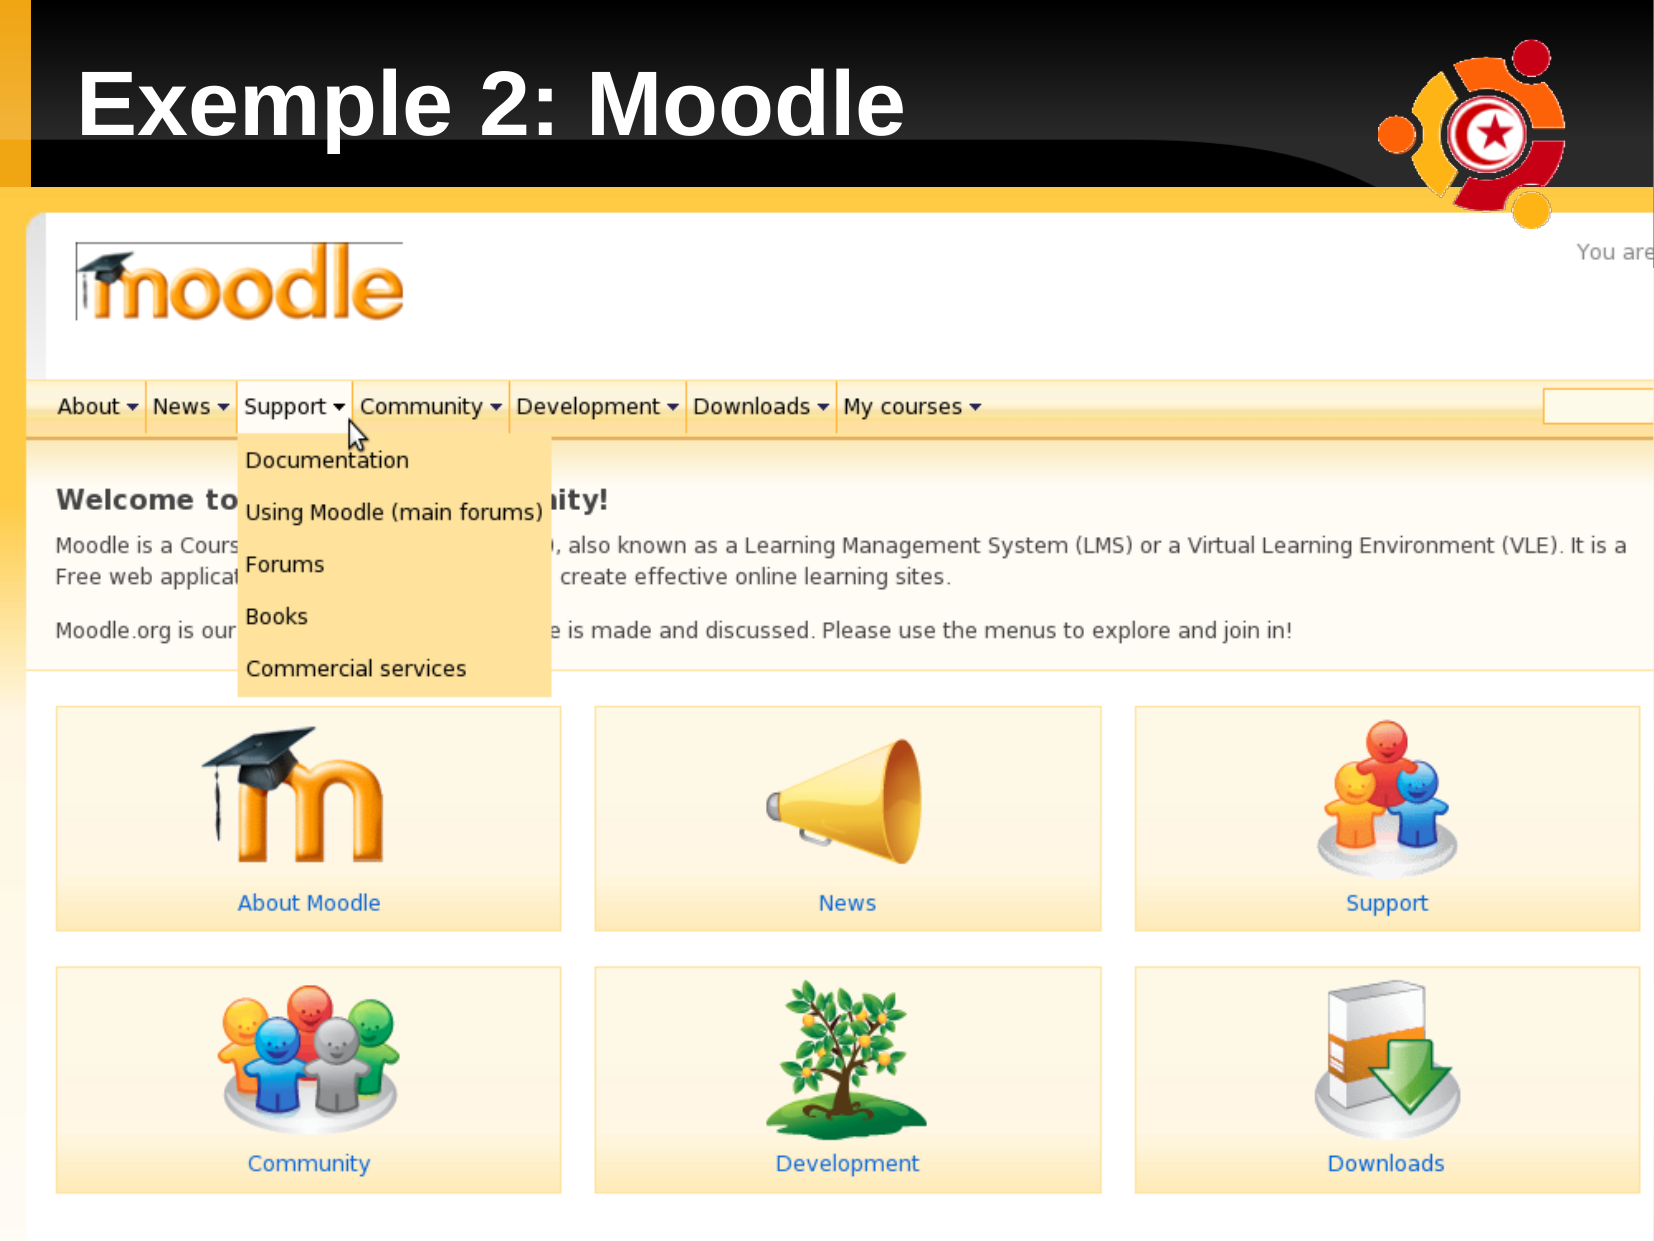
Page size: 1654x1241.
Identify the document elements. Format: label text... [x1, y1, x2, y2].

title Exemple 2: Moodle [76, 7, 1565, 187]
picture [0, 0, 1654, 1241]
